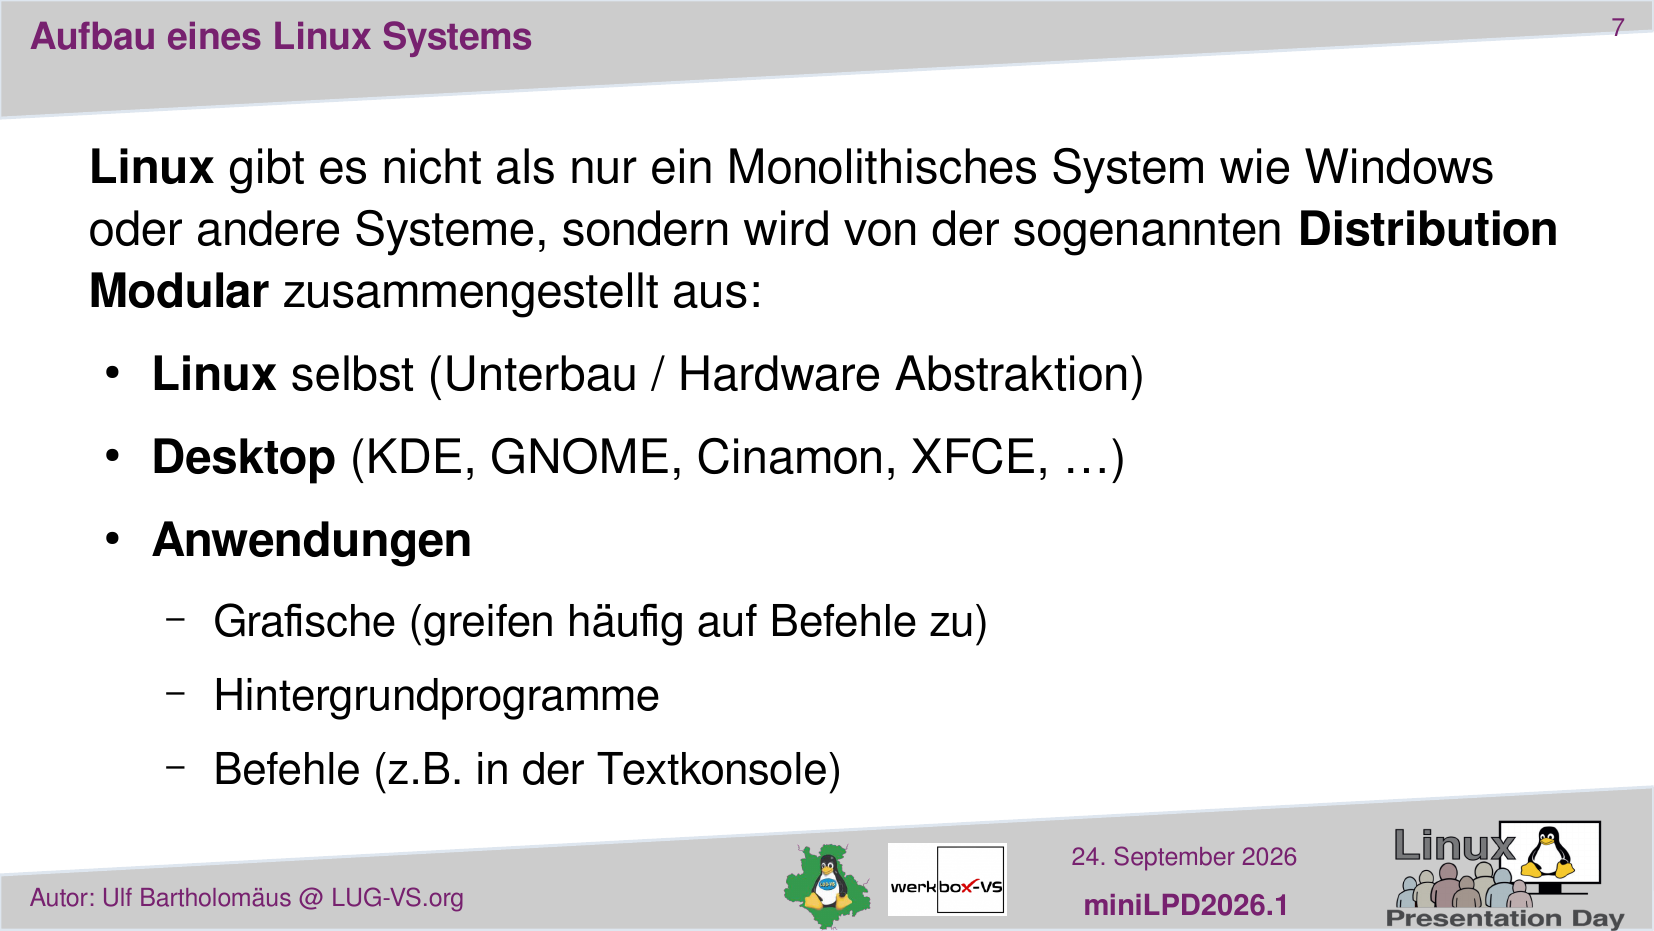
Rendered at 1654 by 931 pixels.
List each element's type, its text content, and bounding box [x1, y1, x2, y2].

picture [781, 841, 873, 931]
list Linux gibt es nicht als nur ein Monolithisches System wie Windows oder andere Systeme, sondern wird von der sogenannten Distribution Modular zusammengestellt aus: Linux selbst (Unterbau / Hardware Abstraktion) Desktop (KDE, GNOME, Cinamon, XFCE, …) Anwendungen Grafische (greifen häufig auf Befehle zu) Hintergrundprogramme Befehle (z.B. in der Textkonsole) [88, 135, 1565, 798]
title Aufbau eines Linux Systems [29, 11, 1211, 101]
picture [1387, 820, 1625, 931]
picture [888, 843, 1007, 916]
